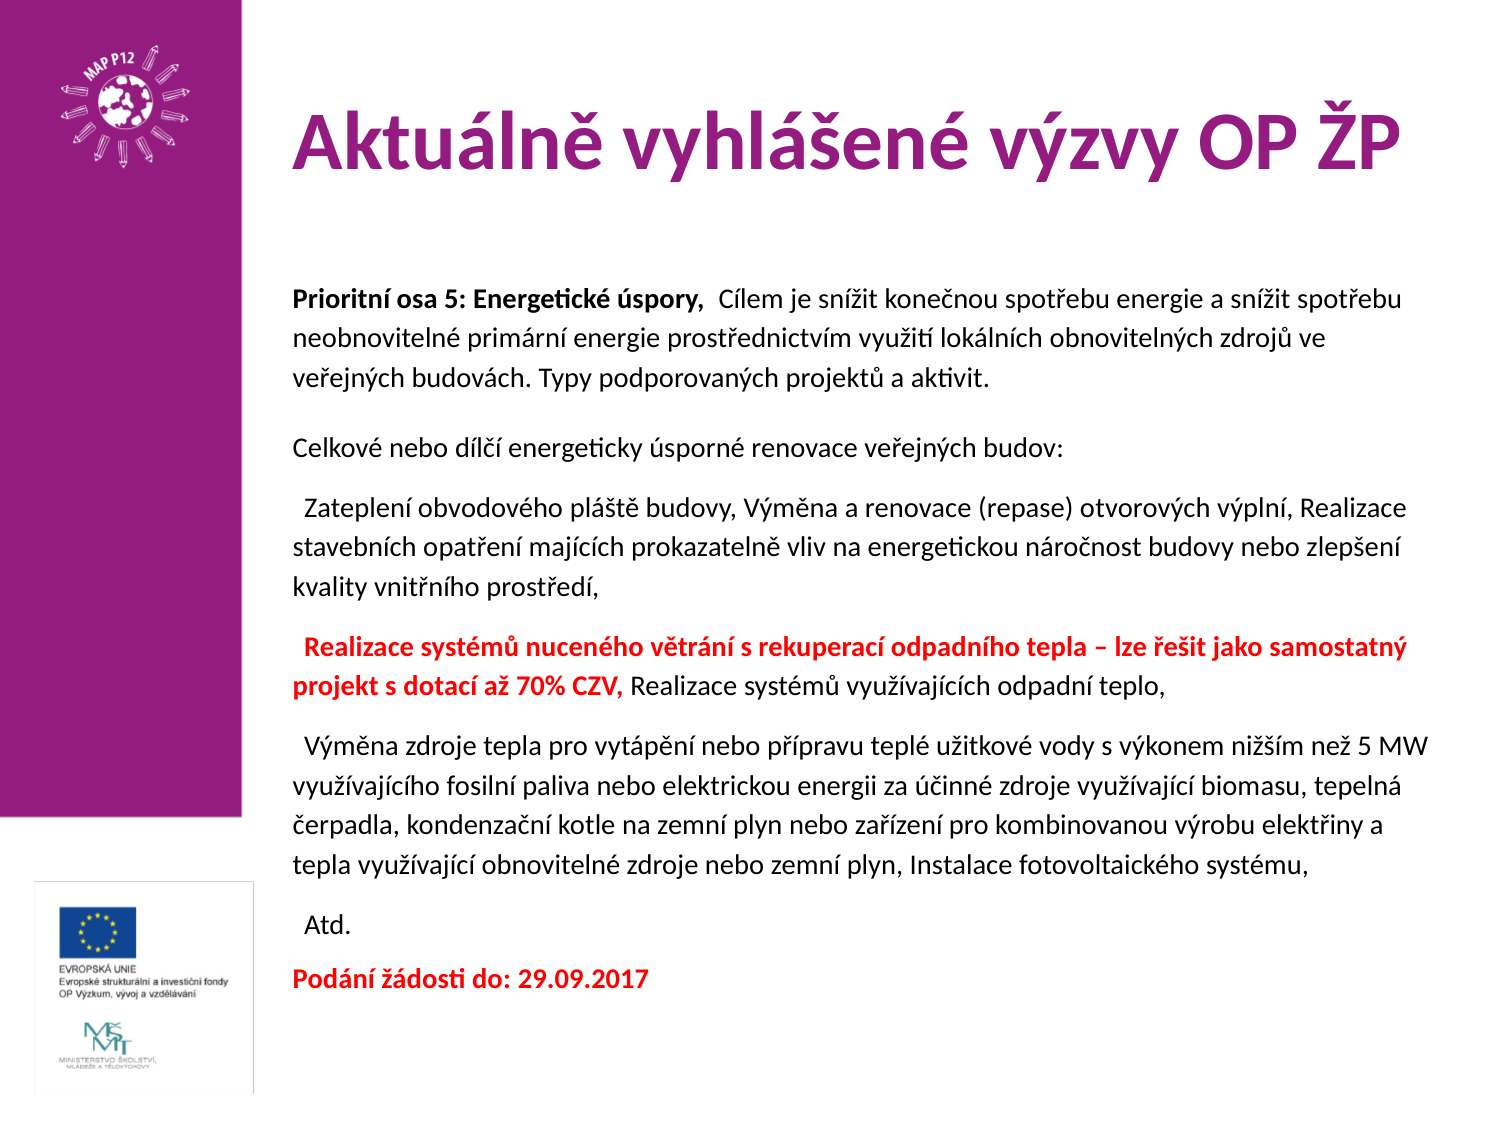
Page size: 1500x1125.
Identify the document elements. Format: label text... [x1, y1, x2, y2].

list Prioritní osa 5: Energetické úspory, Cílem je snížit konečnou spotřebu energie a snížit spotřebu neobnovitelné primární energie prostřednictvím využití lokálních obnovitelných zdrojů ve veřejných budovách. Typy podporovaných projektů a aktivit. Celkové nebo dílčí energeticky úsporné renovace veřejných budov: Zateplení obvodového pláště budovy, Výměna a renovace (repase) otvorových výplní, Realizace stavebních opatření majících prokazatelně vliv na energetickou náročnost budovy nebo zlepšení kvality vnitřního prostředí, Realizace systémů nuceného větrání s rekuperací odpadního tepla – lze řešit jako samostatný projekt s dotací až 70% CZV, Realizace systémů využívajících odpadní teplo, Výměna zdroje tepla pro vytápění nebo přípravu teplé užitkové vody s výkonem nižším než 5 MW využívajícího fosilní paliva nebo elektrickou energii za účinné zdroje využívající biomasu, tepelná čerpadla, kondenzační kotle na zemní plyn nebo zařízení pro kombinovanou výrobu elektřiny a tepla využívající obnovitelné zdroje nebo zemní plyn, Instalace fotovoltaického systému, Atd. Podání žádosti do: 29.09.2017 [277, 267, 1459, 1035]
title Aktuálně vyhlášené výzvy OP ŽP [277, 42, 1453, 231]
